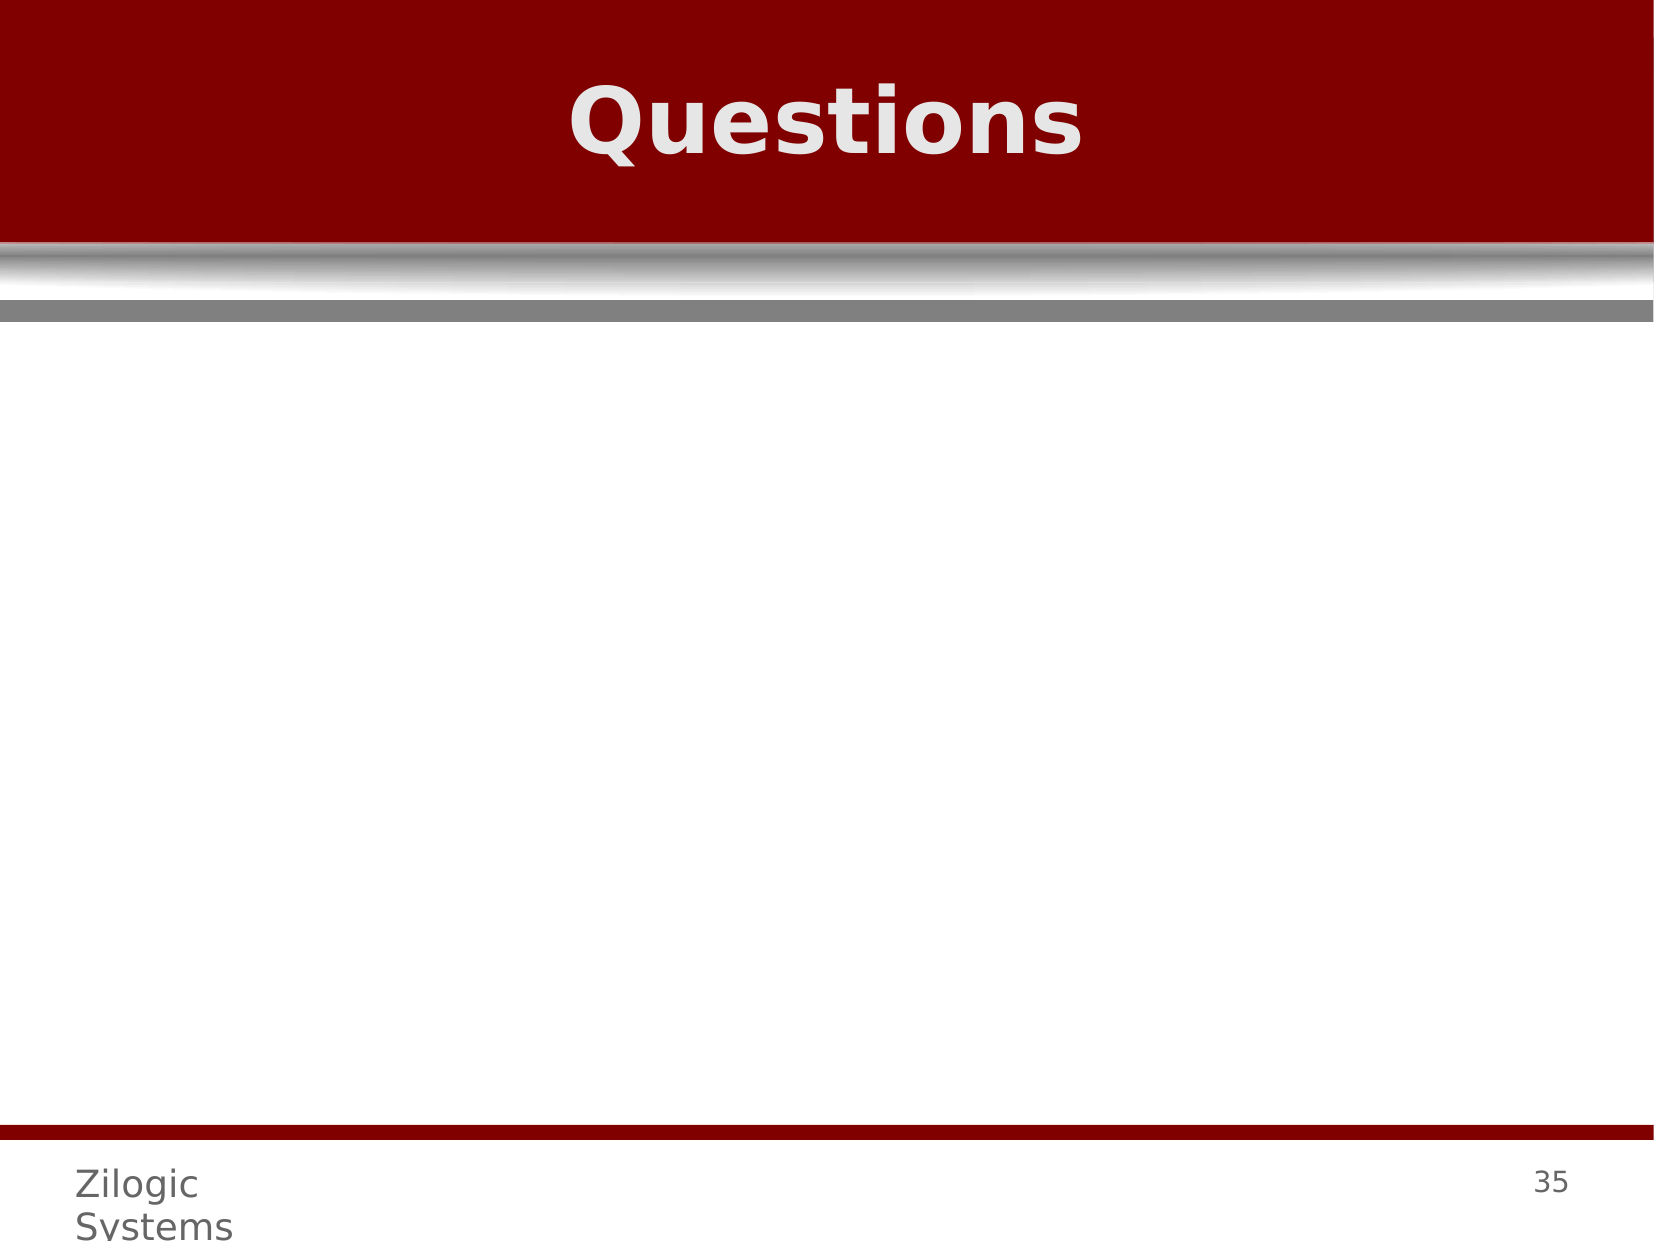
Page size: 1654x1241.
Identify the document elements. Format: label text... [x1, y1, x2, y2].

title Questions [82, 18, 1571, 226]
